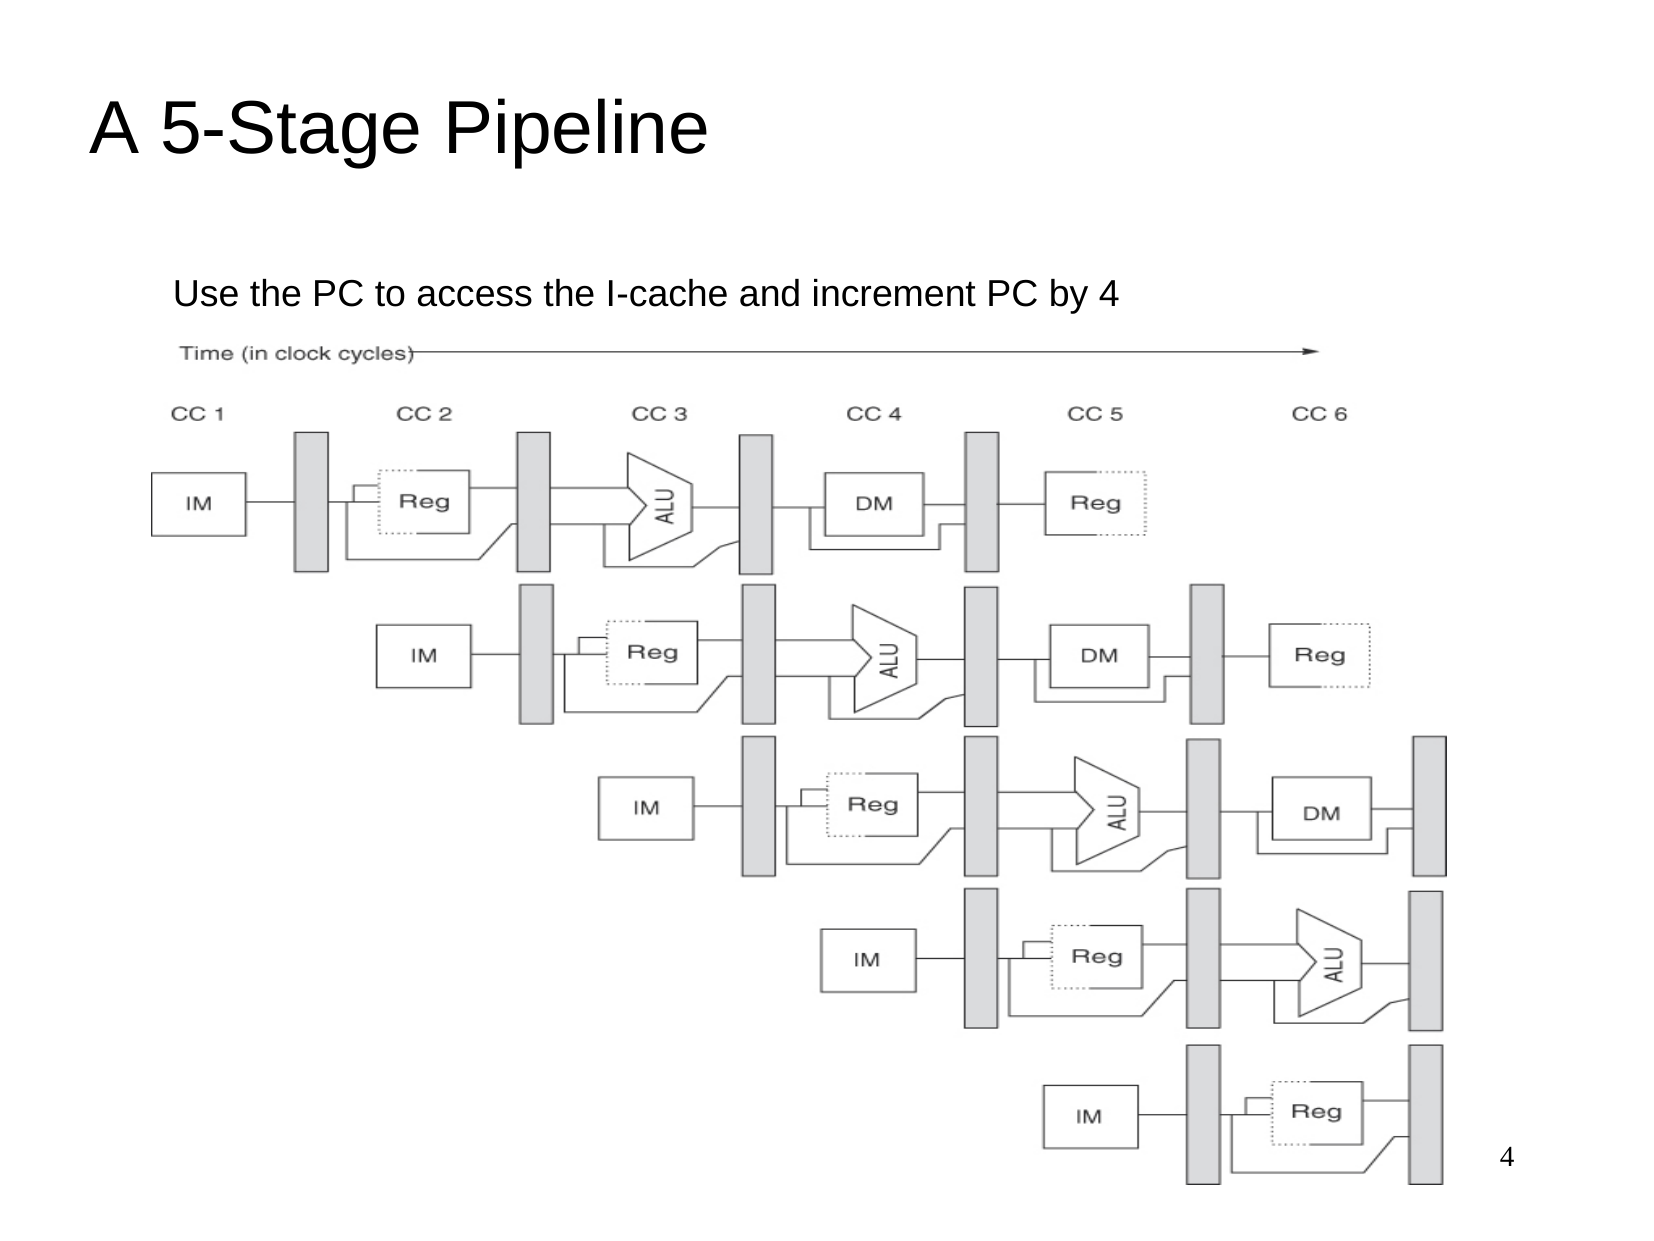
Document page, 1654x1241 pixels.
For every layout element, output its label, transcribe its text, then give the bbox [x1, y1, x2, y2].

text_box <number> [1184, 1129, 1530, 1213]
picture [151, 344, 1447, 1186]
text_box A 5-Stage Pipeline [74, 71, 727, 177]
text_box Use the PC to access the I-cache and increment PC by 4 [147, 261, 1136, 323]
